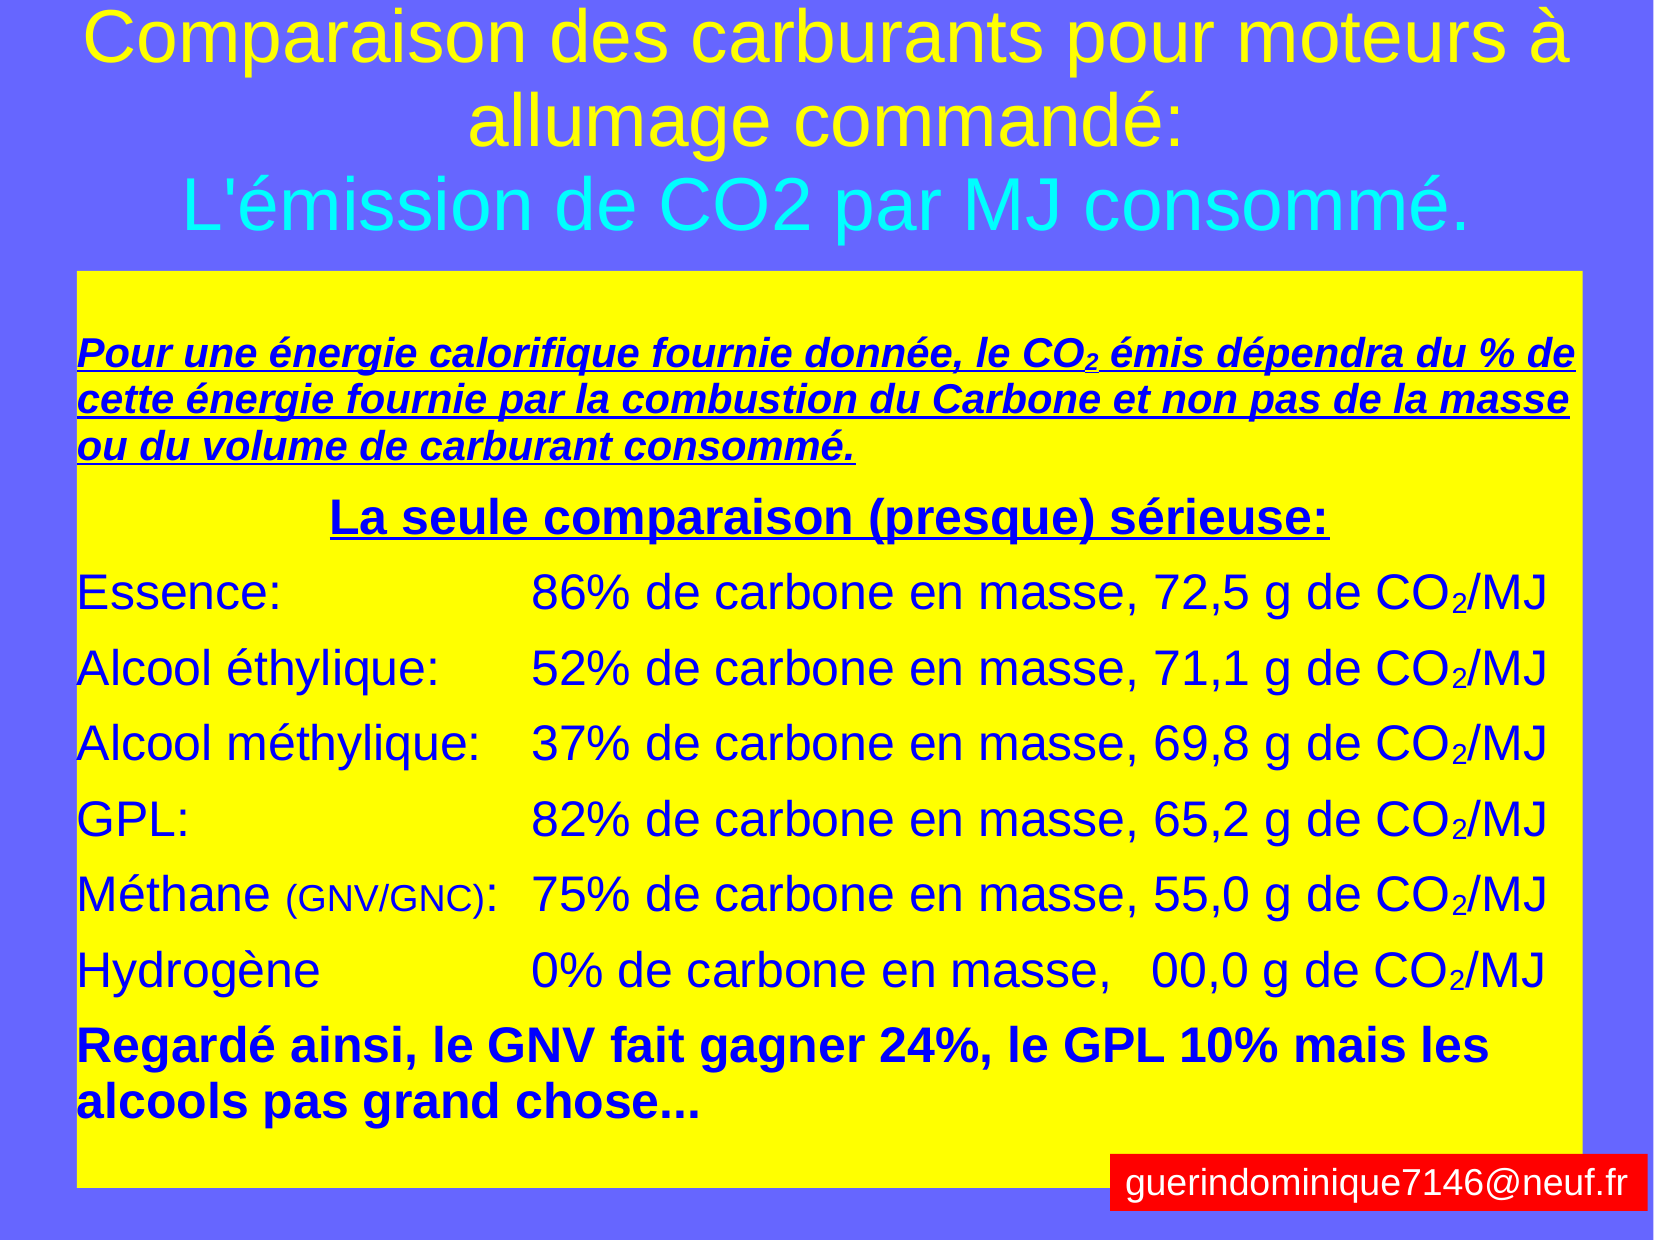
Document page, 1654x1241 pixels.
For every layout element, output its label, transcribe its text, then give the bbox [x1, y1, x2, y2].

text_box guerindominique7146@neuf.fr [1110, 1153, 1648, 1211]
title Comparaison des carburants pour moteurs à allumage commandé: L'émission de CO2 par MJ consommé. [29, 0, 1625, 247]
subtitle Pour une énergie calorifique fournie donnée, le CO2 émis dépendra du % de cette énergie fournie par la combustion du Carbone et non pas de la masse ou du volume de carburant consommé. La seule comparaison (presque) sérieuse: Essence: 86% de carbone en masse, 72,5 g de CO2/MJ Alcool éthylique: 52% de carbone en masse, 71,1 g de CO2/MJ Alcool méthylique: 37% de carbone en masse, 69,8 g de CO2/MJ GPL: 82% de carbone en masse, 65,2 g de CO2/MJ Méthane (GNV/GNC): 75% de carbone en masse, 55,0 g de CO2/MJ Hydrogène 0% de carbone en masse, 00,0 g de CO2/MJ Regardé ainsi, le GNV fait gagner 24%, le GPL 10% mais les alcools pas grand chose... [76, 270, 1583, 1188]
